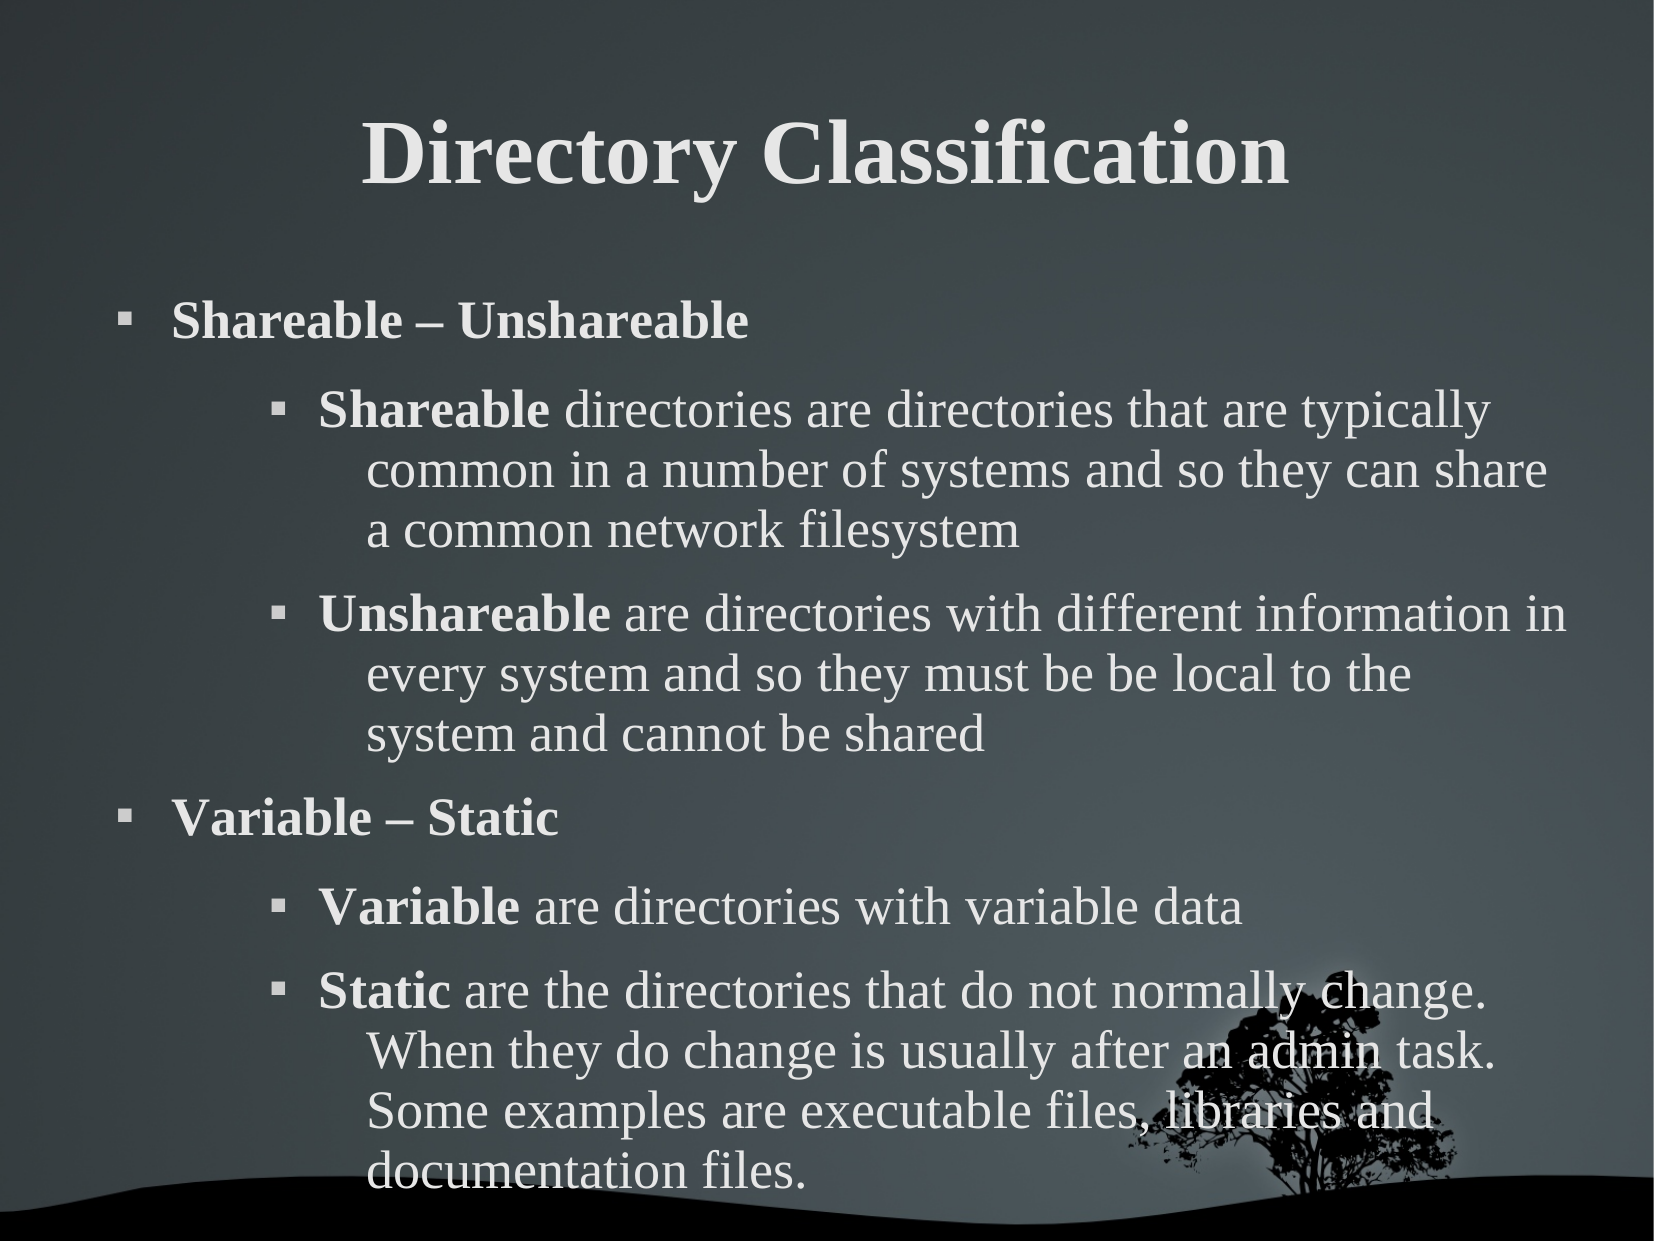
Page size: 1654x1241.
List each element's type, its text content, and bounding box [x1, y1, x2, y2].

title Directory Classification [82, 49, 1571, 257]
picture [0, 0, 1654, 1241]
list Shareable – Unshareable Shareable directories are directories that are typically common in a number of systems and so they can share a common network filesystem Unshareable are directories with different information in every system and so they must be be local to the system and cannot be shared Variable – Static Variable are directories with variable data Static are the directories that do not normally change. When they do change is usually after an admin task. Some examples are executable files, libraries and documentation files. [82, 290, 1571, 1201]
